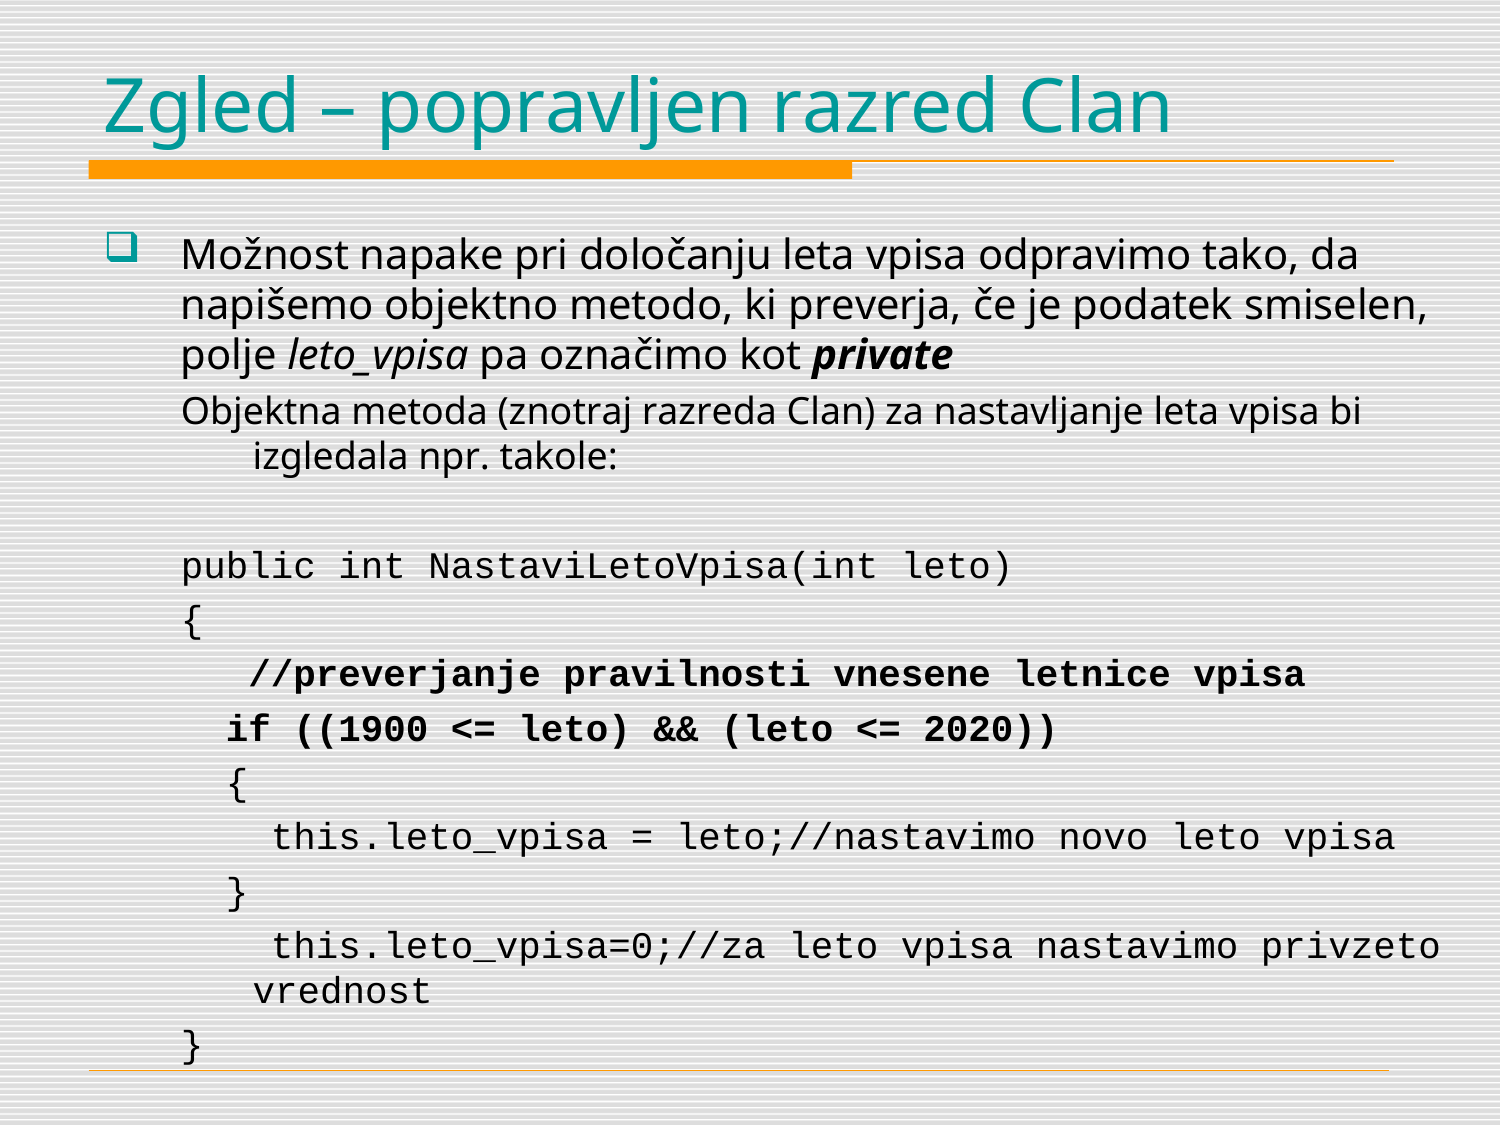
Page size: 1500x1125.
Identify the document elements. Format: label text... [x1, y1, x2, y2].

picture [0, 0, 1500, 1125]
title Zgled – popravljen razred Clan [88, 42, 1401, 155]
list Možnost napake pri določanju leta vpisa odpravimo tako, da napišemo objektno metodo, ki preverja, če je podatek smiselen, polje leto_vpisa pa označimo kot private Objektna metoda (znotraj razreda Clan) za nastavljanje leta vpisa bi izgledala npr. takole: public int NastaviLetoVpisa(int leto) { //preverjanje pravilnosti vnesene letnice vpisa if ((1900 <= leto) && (leto <= 2020)) { this.leto_vpisa = leto;//nastavimo novo leto vpisa } this.leto_vpisa=0;//za leto vpisa nastavimo privzeto vrednost } [88, 219, 1500, 1083]
